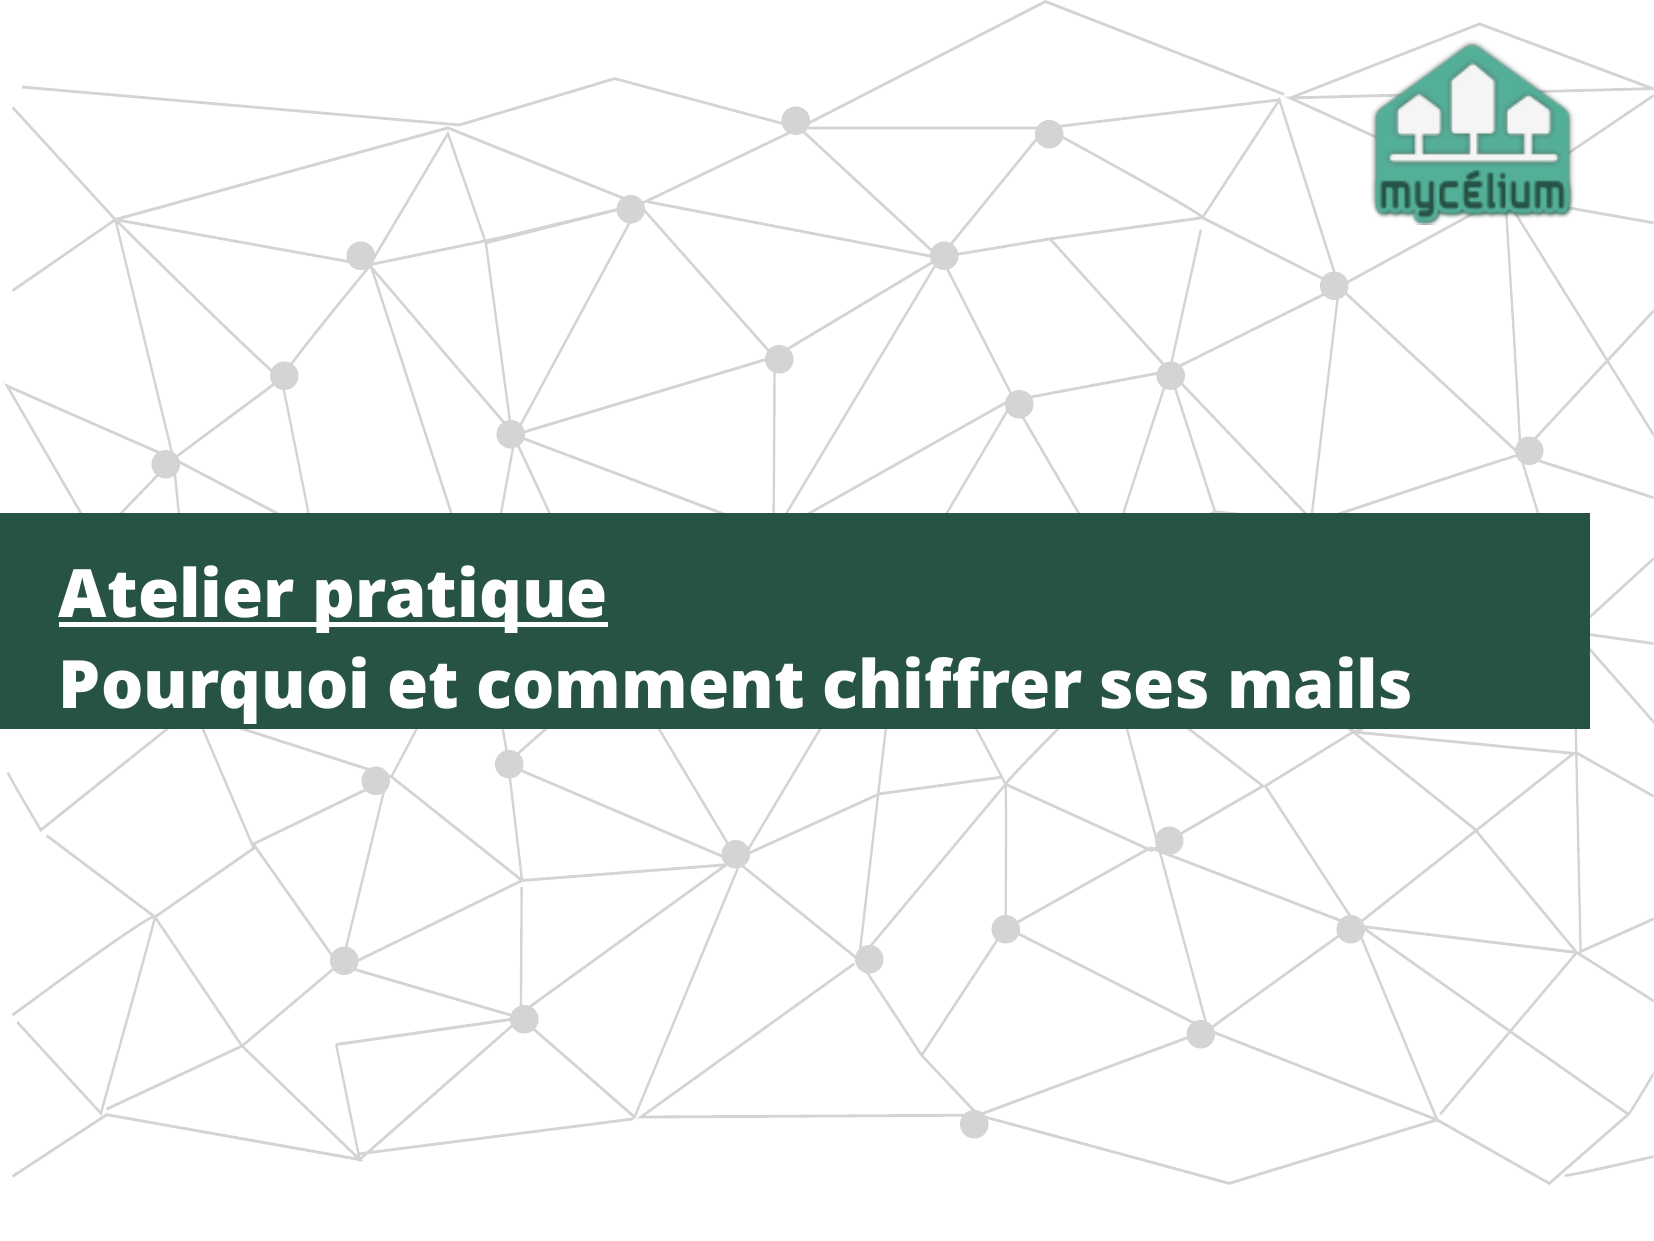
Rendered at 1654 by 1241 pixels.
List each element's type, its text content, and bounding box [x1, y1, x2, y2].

title Atelier pratique Pourquoi et comment chiffrer ses mails [59, 546, 1561, 694]
picture [1370, 39, 1576, 225]
